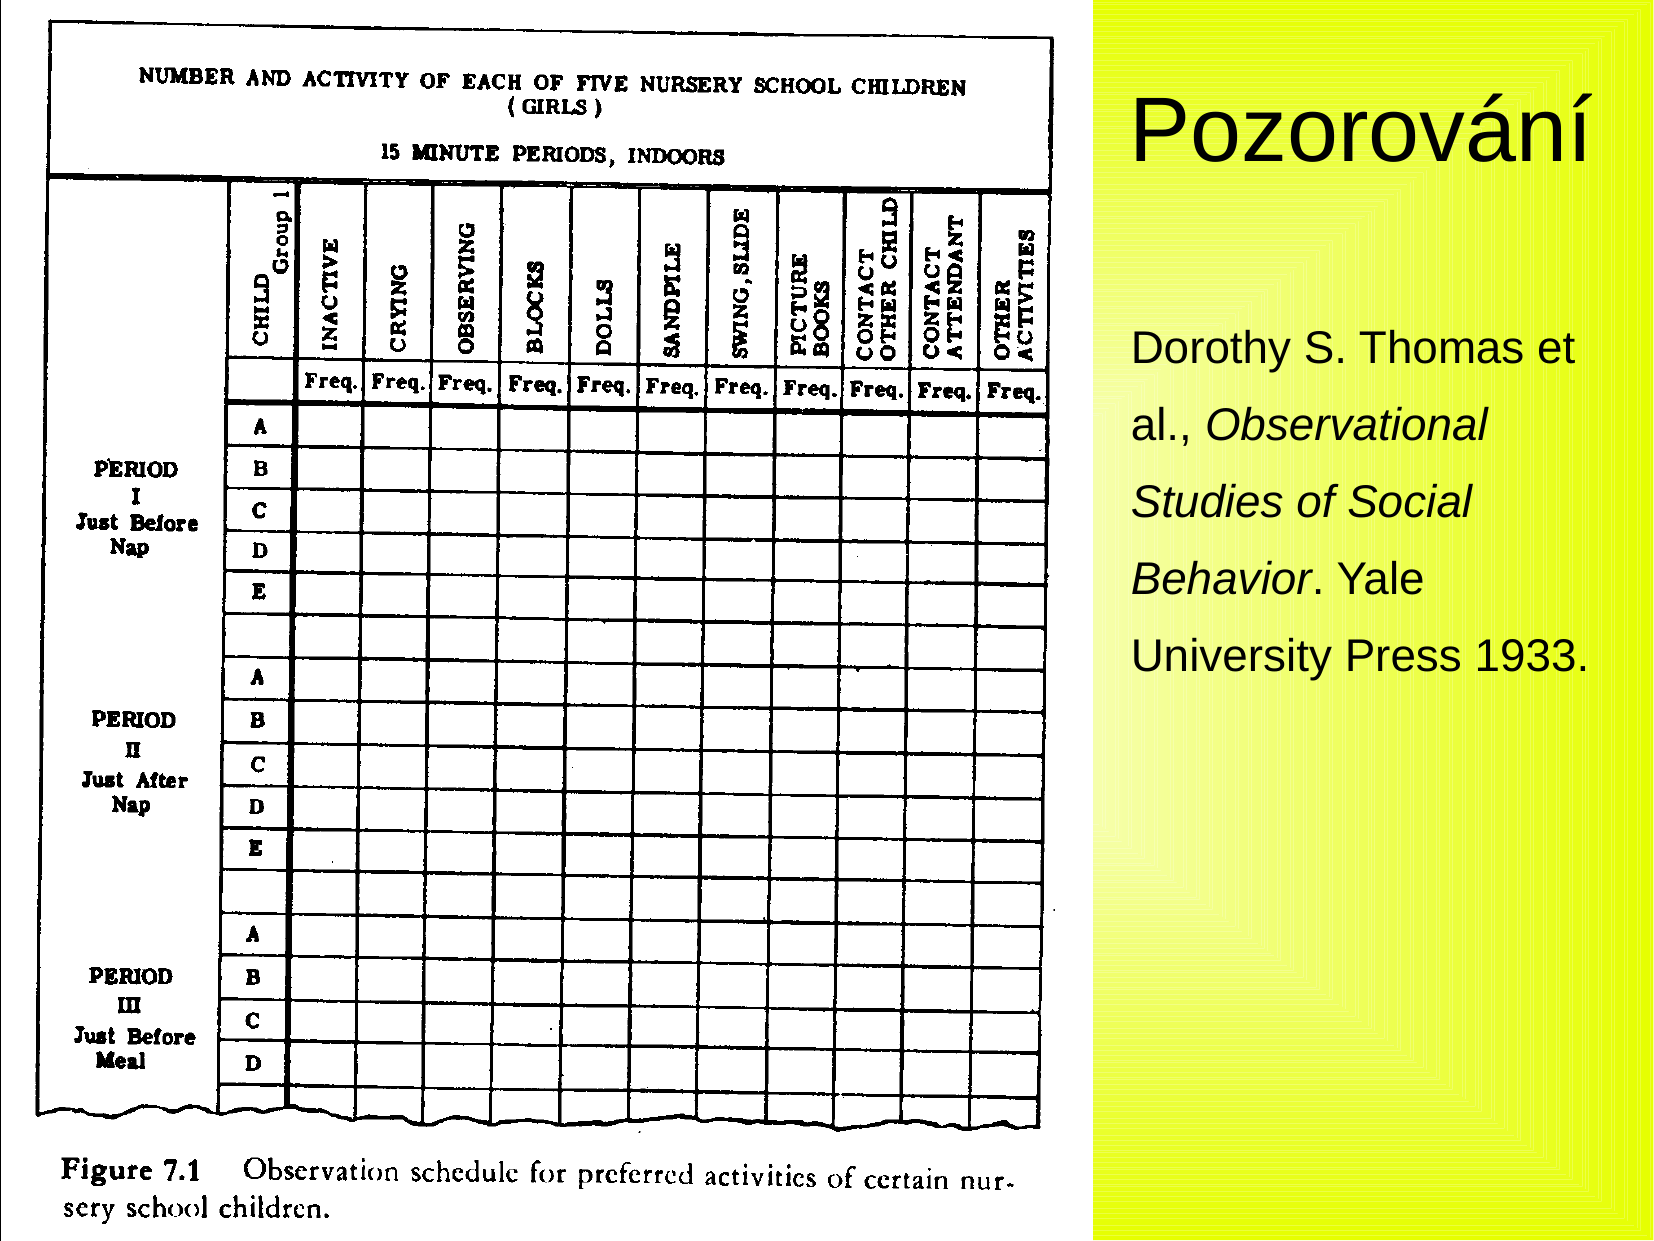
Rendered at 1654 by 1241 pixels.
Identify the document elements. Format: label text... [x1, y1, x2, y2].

title Pozorování [1122, 33, 1601, 226]
picture [0, 0, 1093, 1241]
text_box Dorothy S. Thomas et al., Observational Studies of Social Behavior. Yale University Press 1933. [1116, 289, 1619, 664]
